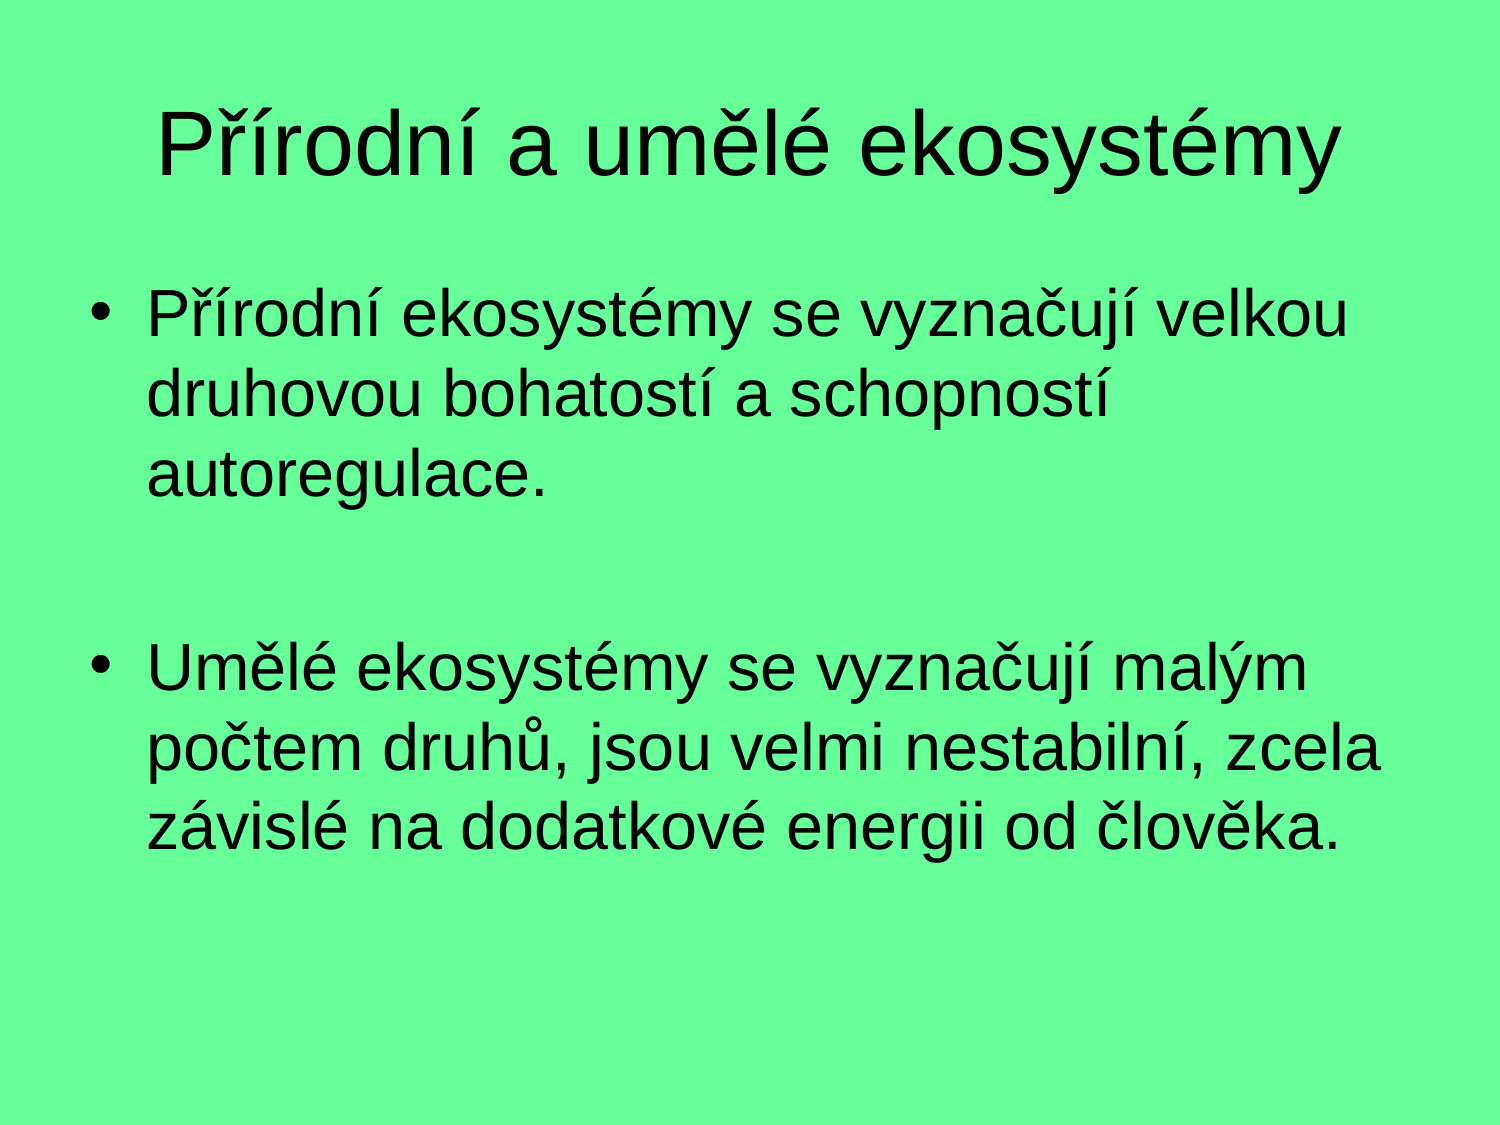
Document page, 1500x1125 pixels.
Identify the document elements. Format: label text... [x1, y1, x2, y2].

list Přírodní ekosystémy se vyznačují velkou druhovou bohatostí a schopností autoregulace. Umělé ekosystémy se vyznačují malým počtem druhů, jsou velmi nestabilní, zcela závislé na dodatkové energii od člověka. [75, 262, 1426, 1006]
title Přírodní a umělé ekosystémy [75, 45, 1426, 233]
